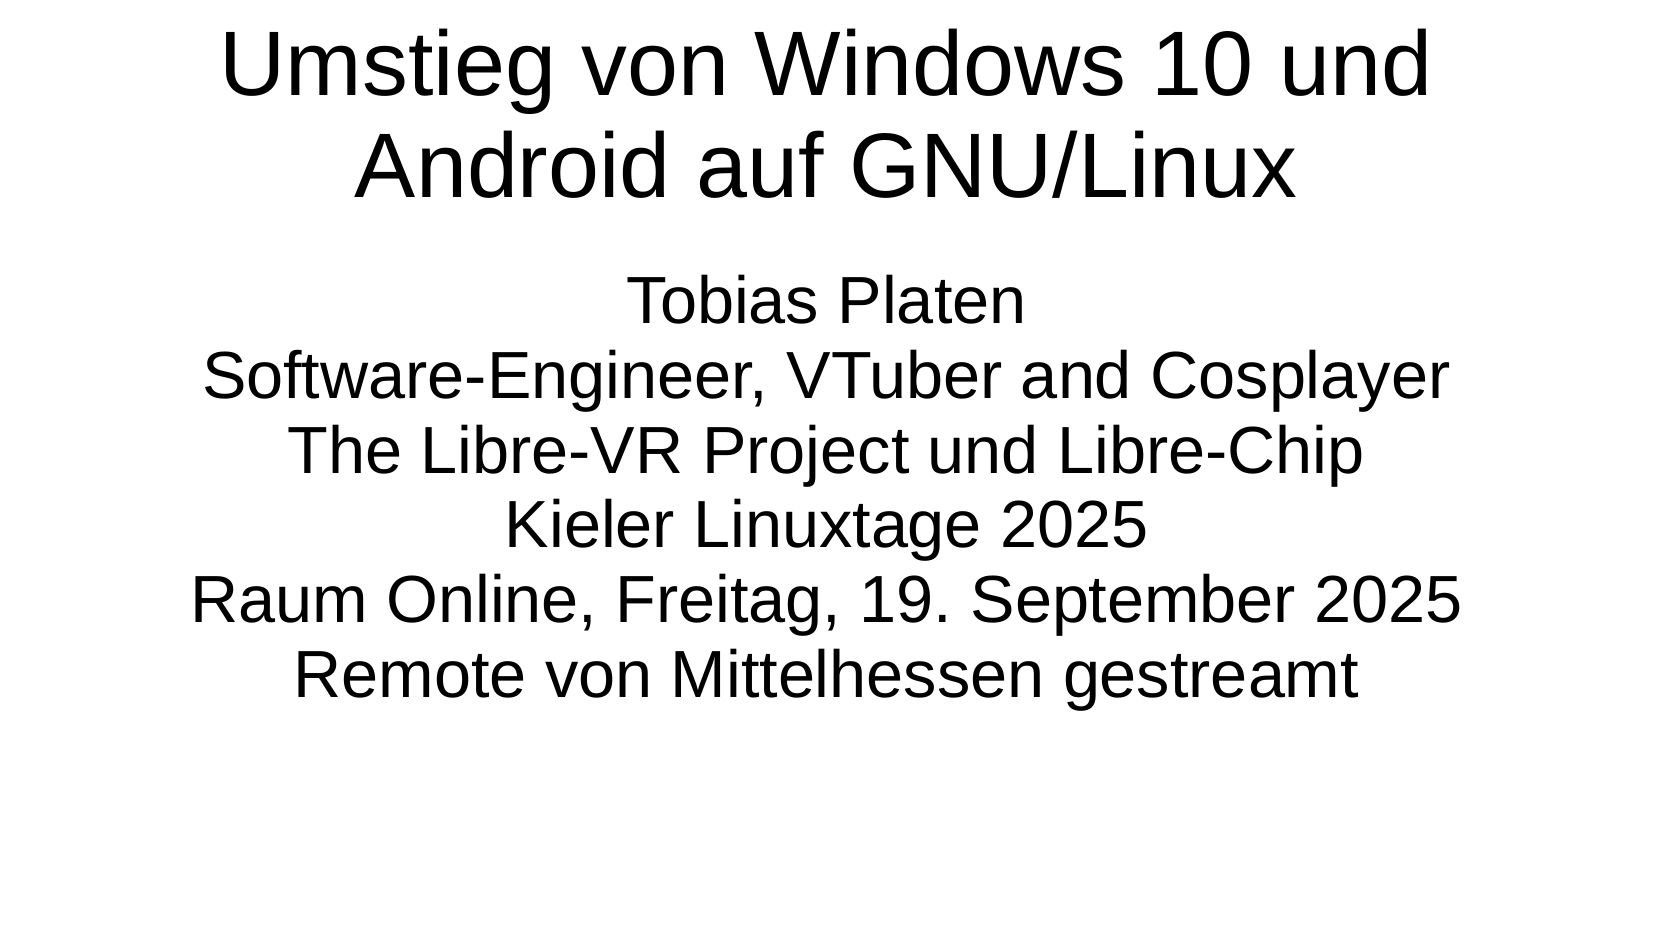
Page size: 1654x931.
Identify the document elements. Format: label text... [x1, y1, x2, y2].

subtitle Tobias Platen Software-Engineer, VTuber and Cosplayer The Libre-VR Project und Libre-Chip Kieler Linuxtage 2025 Raum Online, Freitag, 19. September 2025 Remote von Mittelhessen gestreamt [82, 217, 1571, 758]
title Umstieg von Windows 10 und Android auf GNU/Linux [82, 12, 1571, 217]
